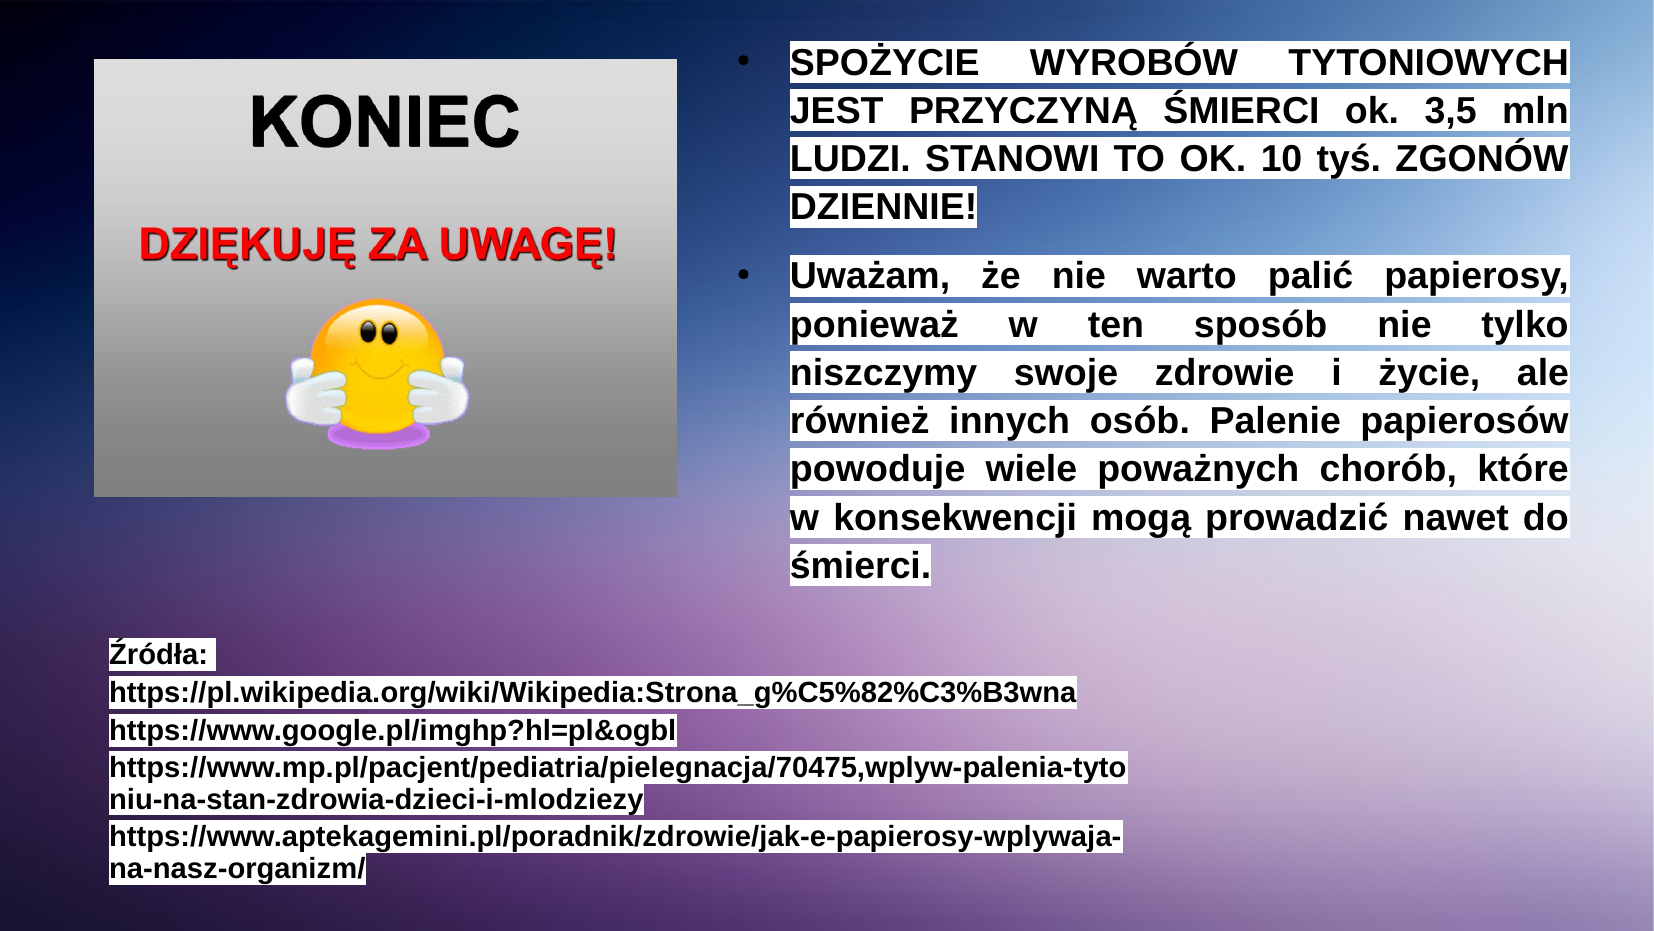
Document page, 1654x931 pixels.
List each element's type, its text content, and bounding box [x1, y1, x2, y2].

text_box Źródła: https://pl.wikipedia.org/wiki/Wikipedia:Strona_g%C5%82%C3%B3wna https://www.google.pl/imghp?hl=pl&ogbl https://www.mp.pl/pacjent/pediatria/pielegnacja/70475,wplyw-palenia-tytoniu-na-stan-zdrowia-dzieci-i-mlodziezyhttps://www.aptekagemini.pl/poradnik/zdrowie/jak-e-papierosy-wplywaja-na-nasz-organizm/ [23, 625, 1146, 910]
list SPOŻYCIE WYROBÓW TYTONIOWYCH JEST PRZYCZYNĄ ŚMIERCI ok. 3,5 mln LUDZI. STANOWI TO OK. 10 tyś. ZGONÓW DZIENNIE! Uważam, że nie warto palić papierosy, ponieważ w ten sposób nie tylko niszczymy swoje zdrowie i życie, ale również innych osób. Palenie papierosów powoduje wiele poważnych chorób, które w konsekwencji mogą prowadzić nawet do śmierci. [719, 34, 1570, 614]
picture [0, 0, 1654, 931]
